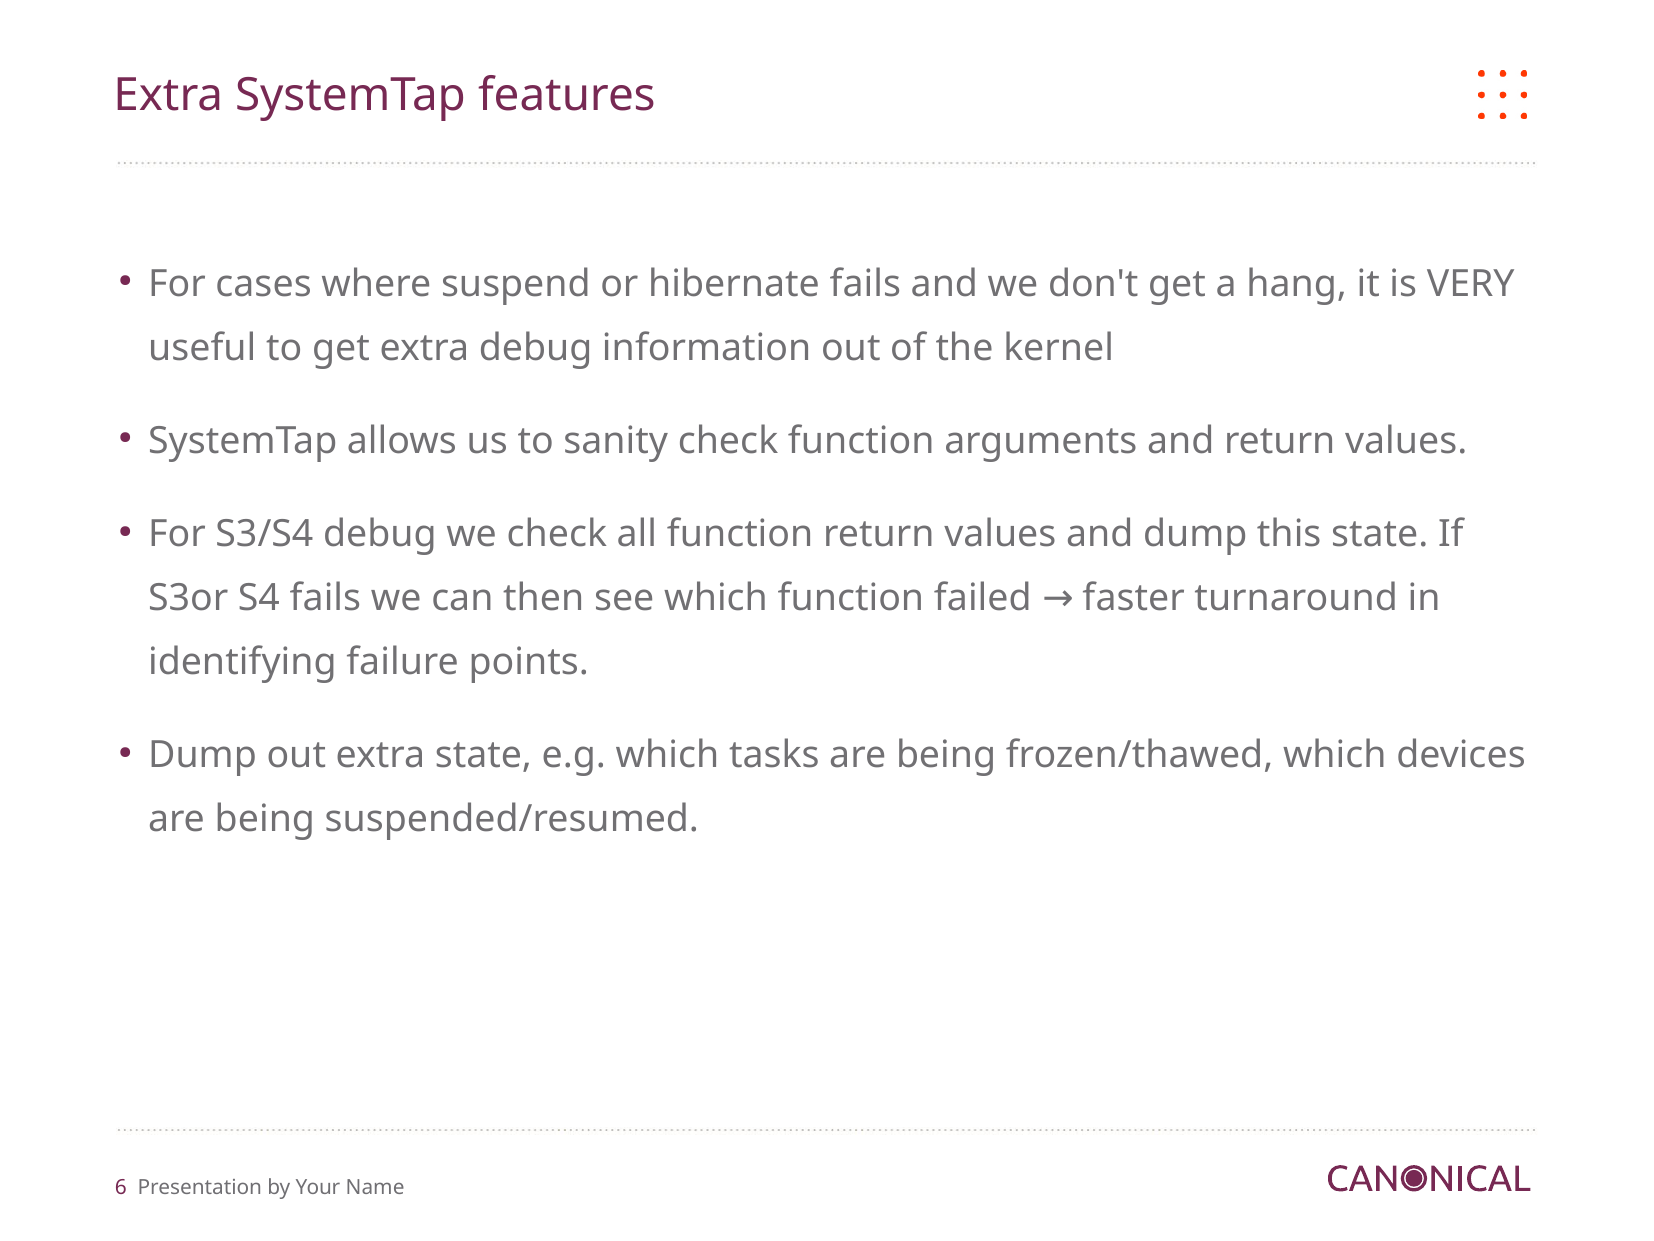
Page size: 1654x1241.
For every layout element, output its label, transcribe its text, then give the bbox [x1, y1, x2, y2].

title Extra SystemTap features [113, 64, 1382, 122]
picture [116, 1128, 1539, 1135]
text_box For cases where suspend or hibernate fails and we don't get a hang, it is VERY useful to get extra debug information out of the kernel SystemTap allows us to sanity check function arguments and return values. For S3/S4 debug we check all function return values and dump this state. If S3or S4 fails we can then see which function failed → faster turnaround in identifying failure points. Dump out extra state, e.g. which tasks are being frozen/thawed, which devices are being suspended/resumed. [103, 236, 1558, 1026]
picture [116, 160, 1539, 168]
picture [1478, 70, 1527, 119]
